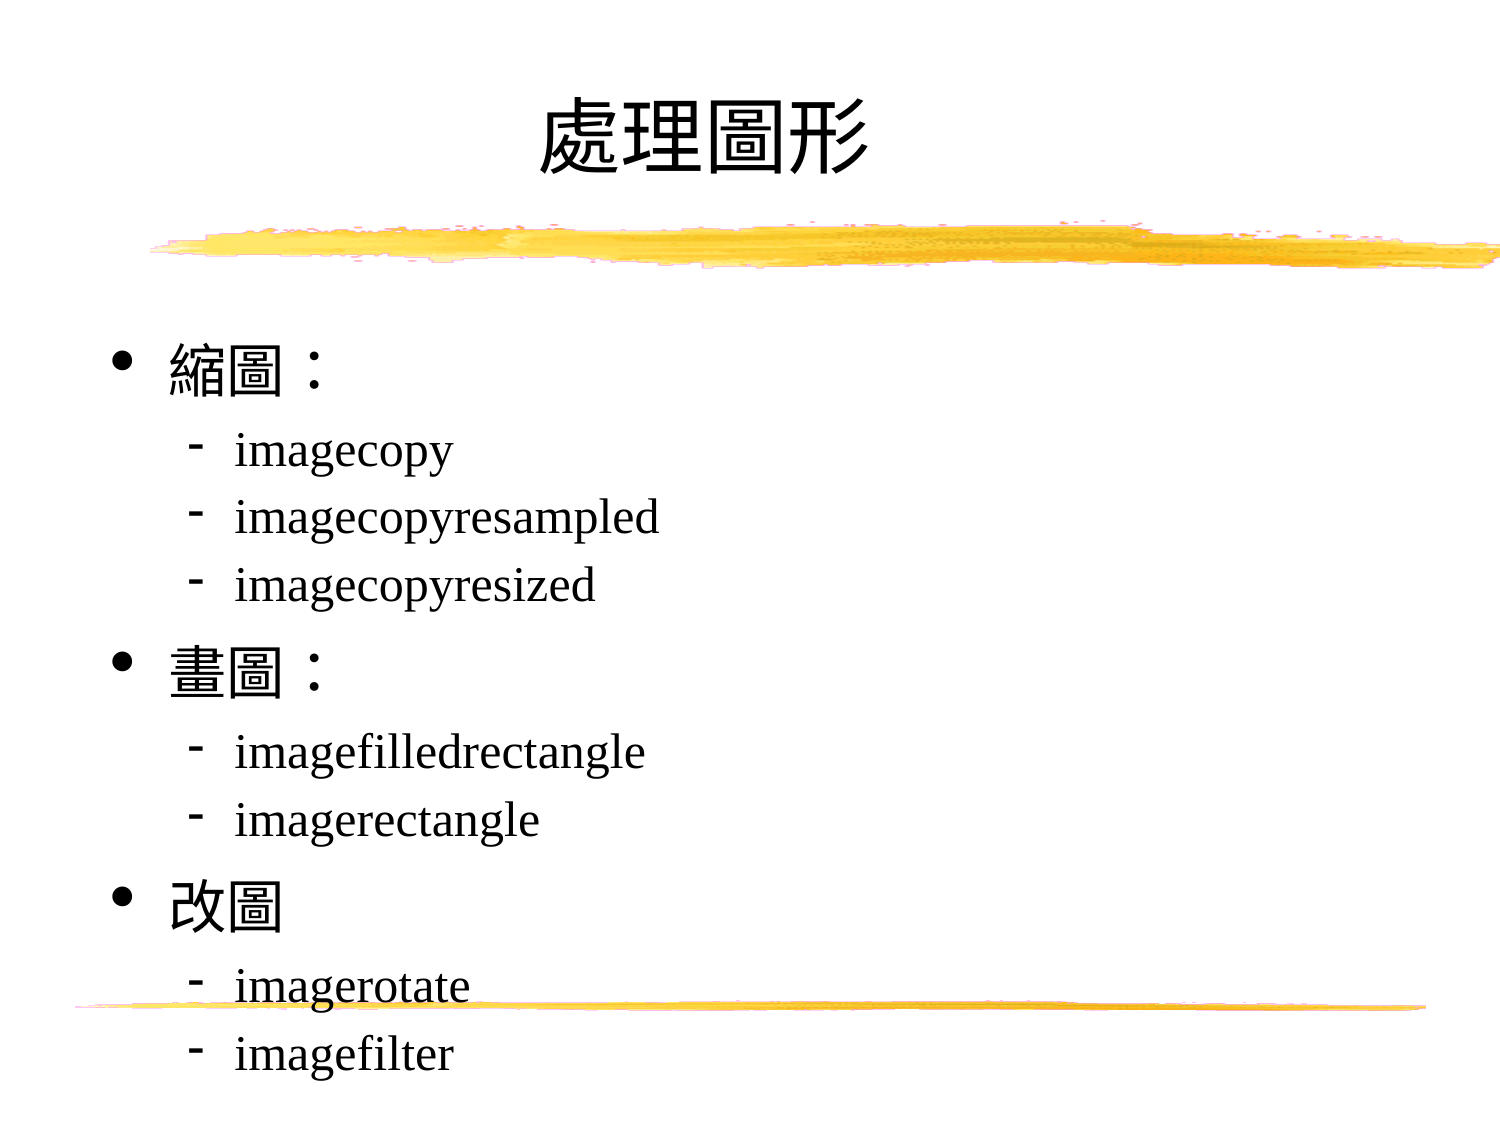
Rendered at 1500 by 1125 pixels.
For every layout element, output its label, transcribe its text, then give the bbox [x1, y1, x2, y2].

picture [75, 999, 112, 1013]
picture [1388, 999, 1426, 1013]
picture [150, 215, 1500, 279]
list 縮圖： imagecopy imagecopyresampled imagecopyresized 畫圖： imagefilledrectangle imagerectangle 改圖 imagerotate imagefilter [112, 324, 1388, 1068]
title 處理圖形 [66, 37, 1342, 225]
